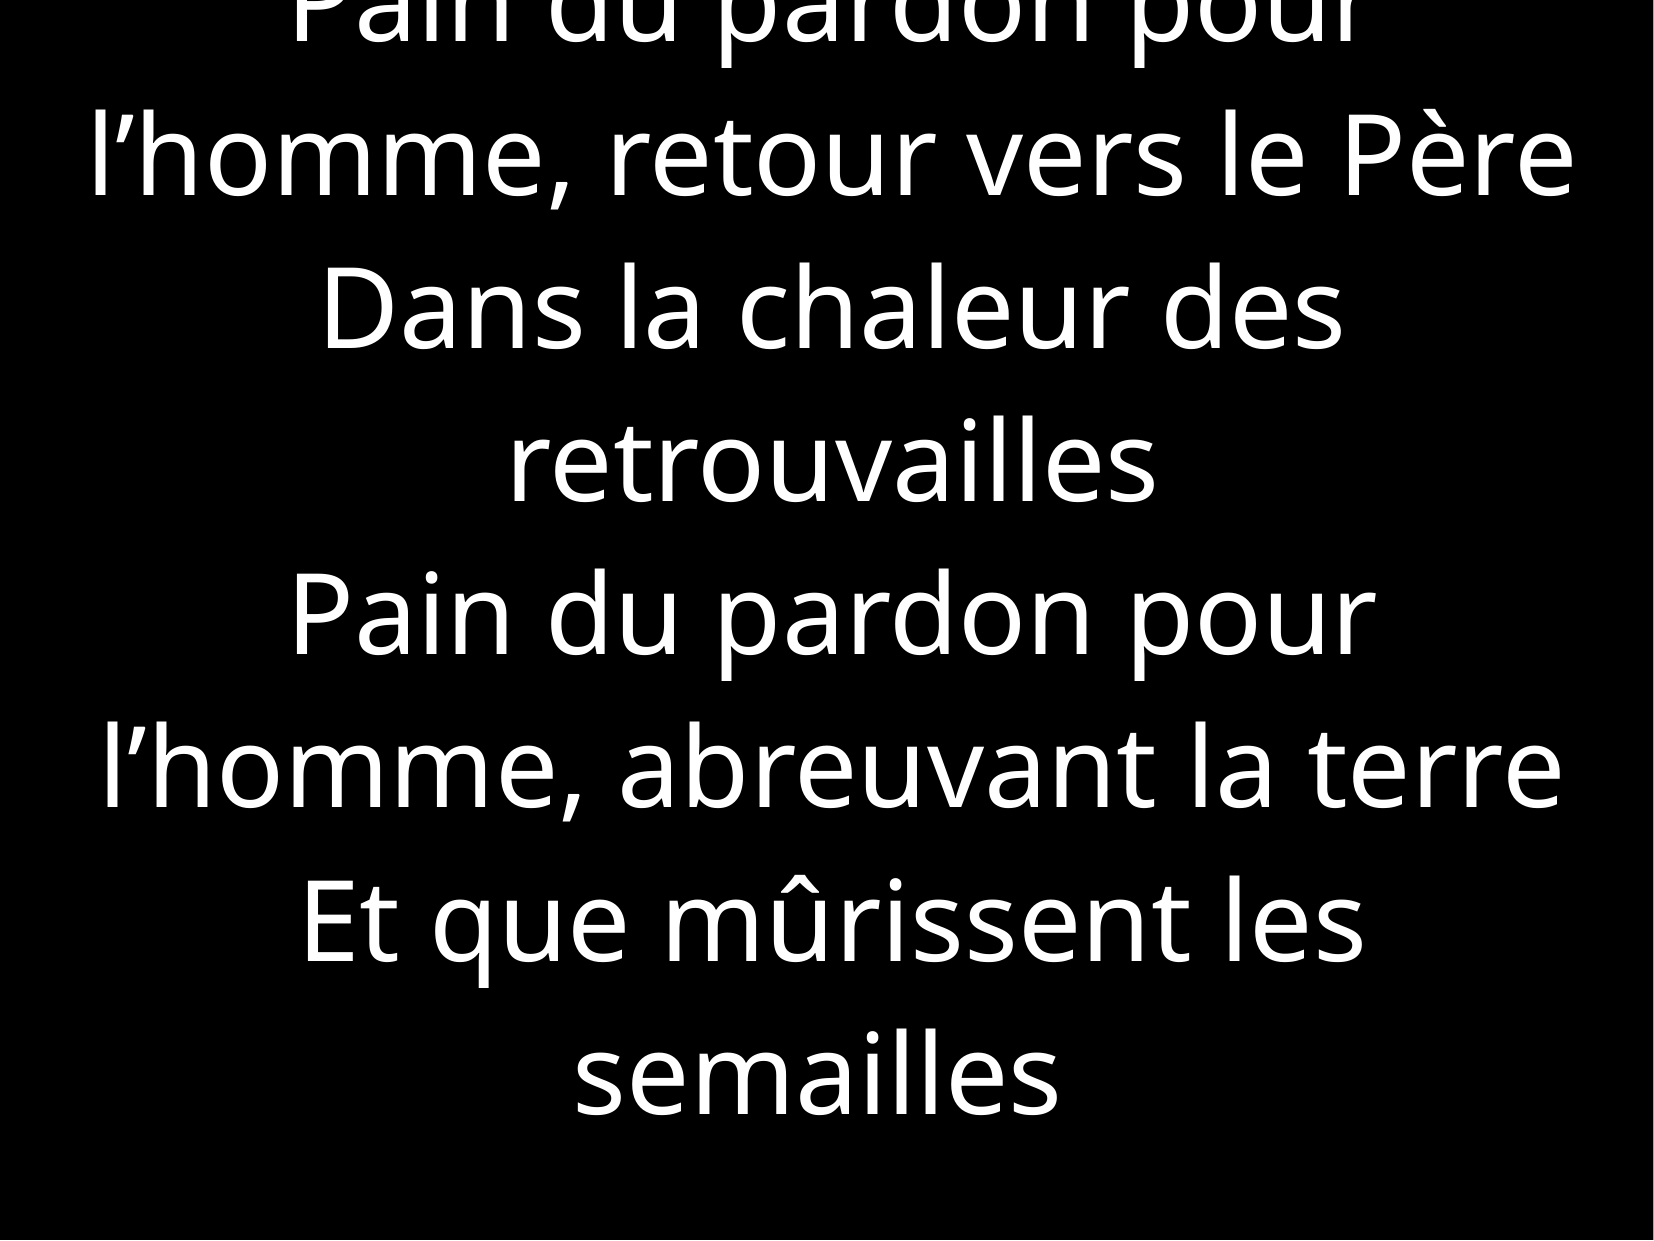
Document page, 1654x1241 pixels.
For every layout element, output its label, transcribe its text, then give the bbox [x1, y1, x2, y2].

subtitle Pain du pardon pour l’homme, retour vers le Père Dans la chaleur des retrouvailles Pain du pardon pour l’homme, abreuvant la terre Et que mûrissent les semailles [47, 0, 1619, 1241]
